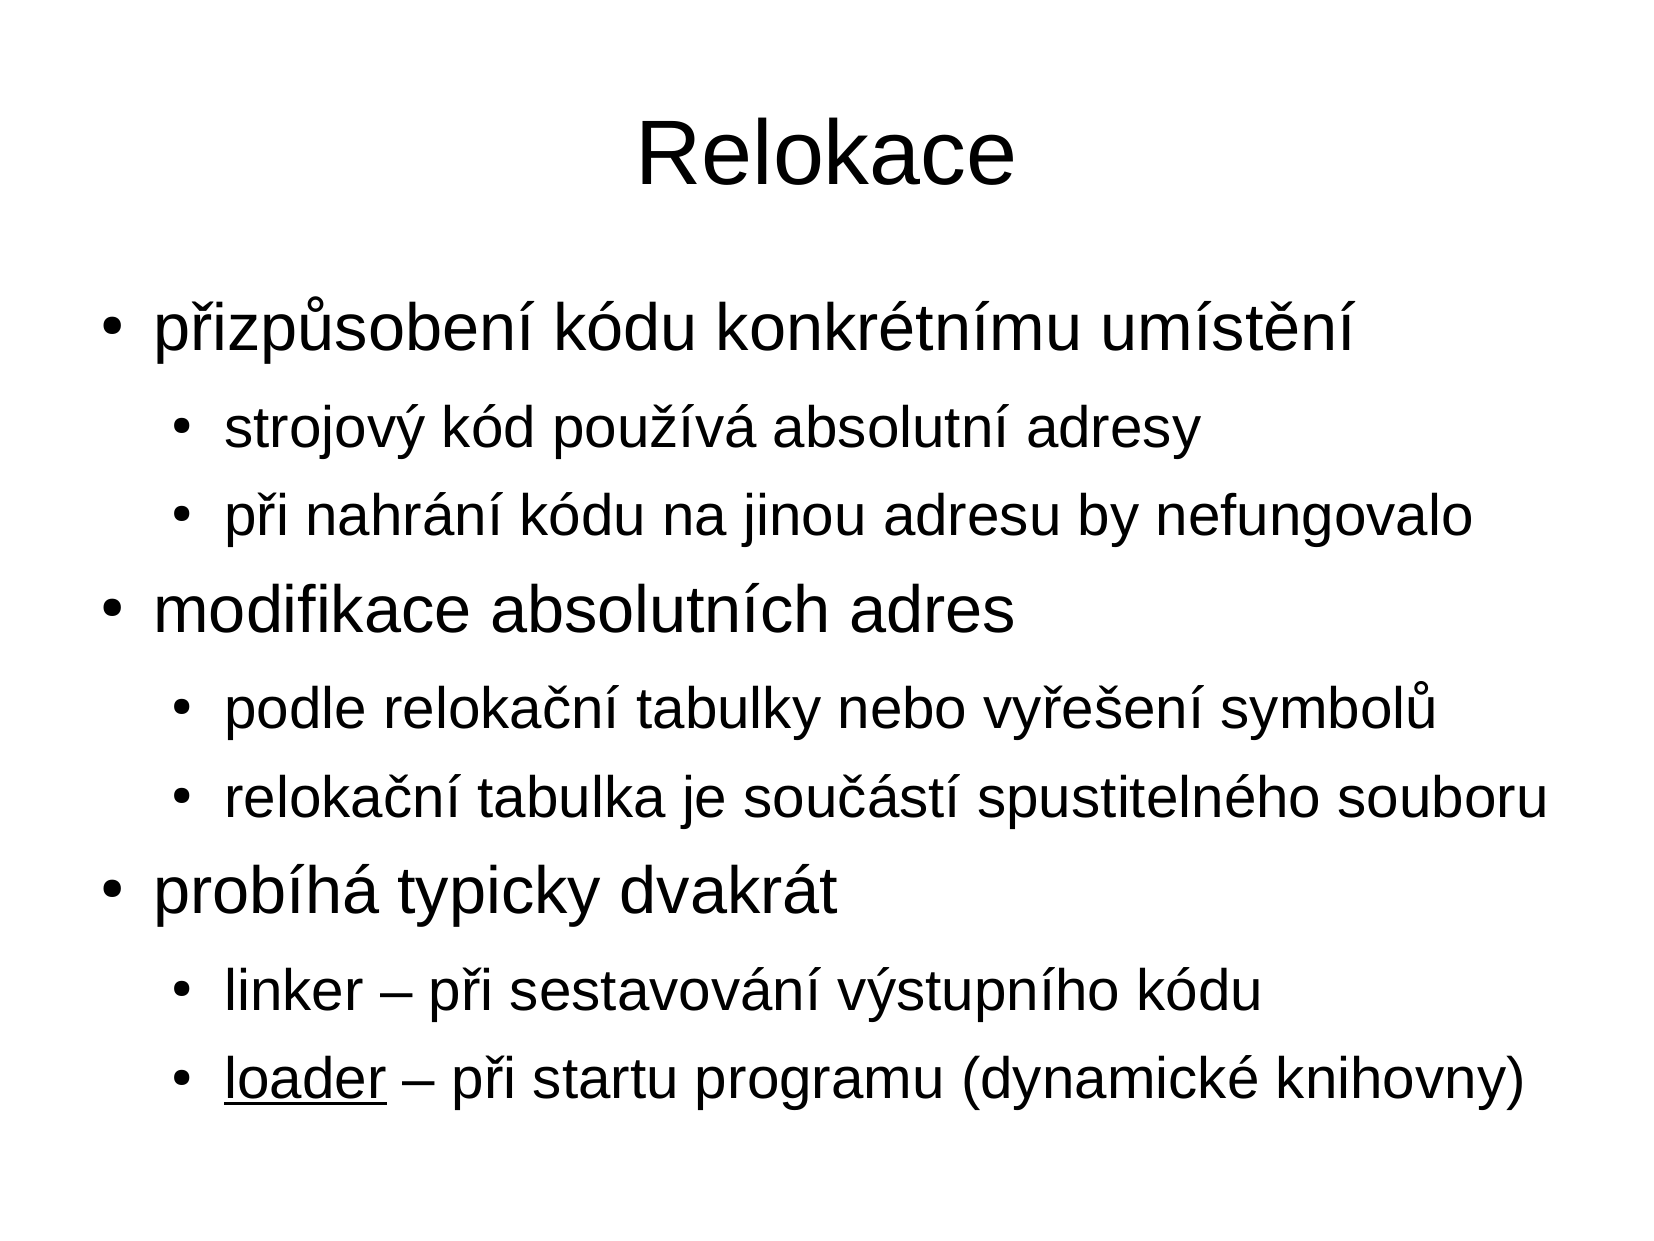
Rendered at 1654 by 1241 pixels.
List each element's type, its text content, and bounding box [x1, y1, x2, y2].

title Relokace [82, 56, 1571, 250]
list přizpůsobení kódu konkrétnímu umístění strojový kód používá absolutní adresy při nahrání kódu na jinou adresu by nefungovalo modifikace absolutních adres podle relokační tabulky nebo vyřešení symbolů relokační tabulka je součástí spustitelného souboru probíhá typicky dvakrát linker – při sestavování výstupního kódu loader – při startu programu (dynamické knihovny) [82, 290, 1571, 1110]
